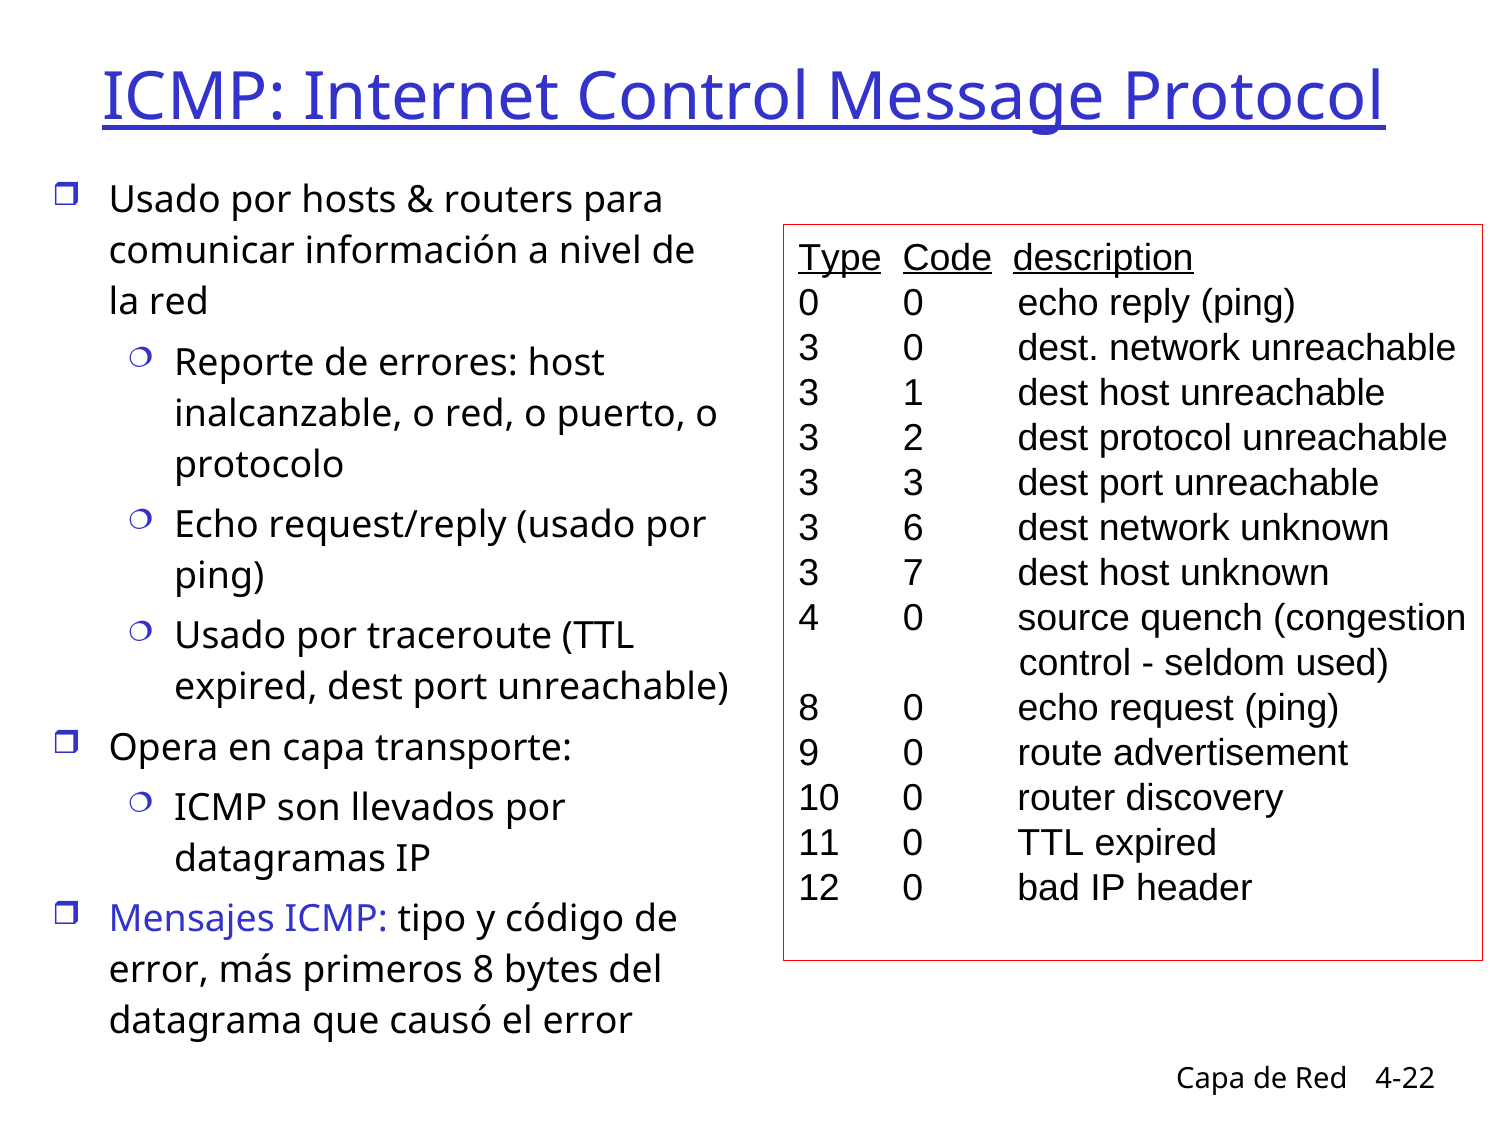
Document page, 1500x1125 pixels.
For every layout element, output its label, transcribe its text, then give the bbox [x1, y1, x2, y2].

title ICMP: Internet Control Message Protocol [87, 37, 1421, 150]
text_box Type Code description 0 0 echo reply (ping) 3 0 dest. network unreachable 3 1 dest host unreachable 3 2 dest protocol unreachable 3 3 dest port unreachable 3 6 dest network unknown 3 7 dest host unknown 4 0 source quench (congestion control - seldom used) 8 0 echo request (ping) 9 0 route advertisement 10 0 router discovery 11 0 TTL expired 12 0 bad IP header [783, 224, 1483, 961]
list Usado por hosts & routers para comunicar información a nivel de la red Reporte de errores: host inalcanzable, o red, o puerto, o protocolo Echo request/reply (usado por ping) Usado por traceroute (TTL expired, dest port unreachable) Opera en capa transporte: ICMP son llevados por datagramas IP Mensajes ICMP: tipo y código de error, más primeros 8 bytes del datagrama que causó el error [37, 164, 751, 928]
